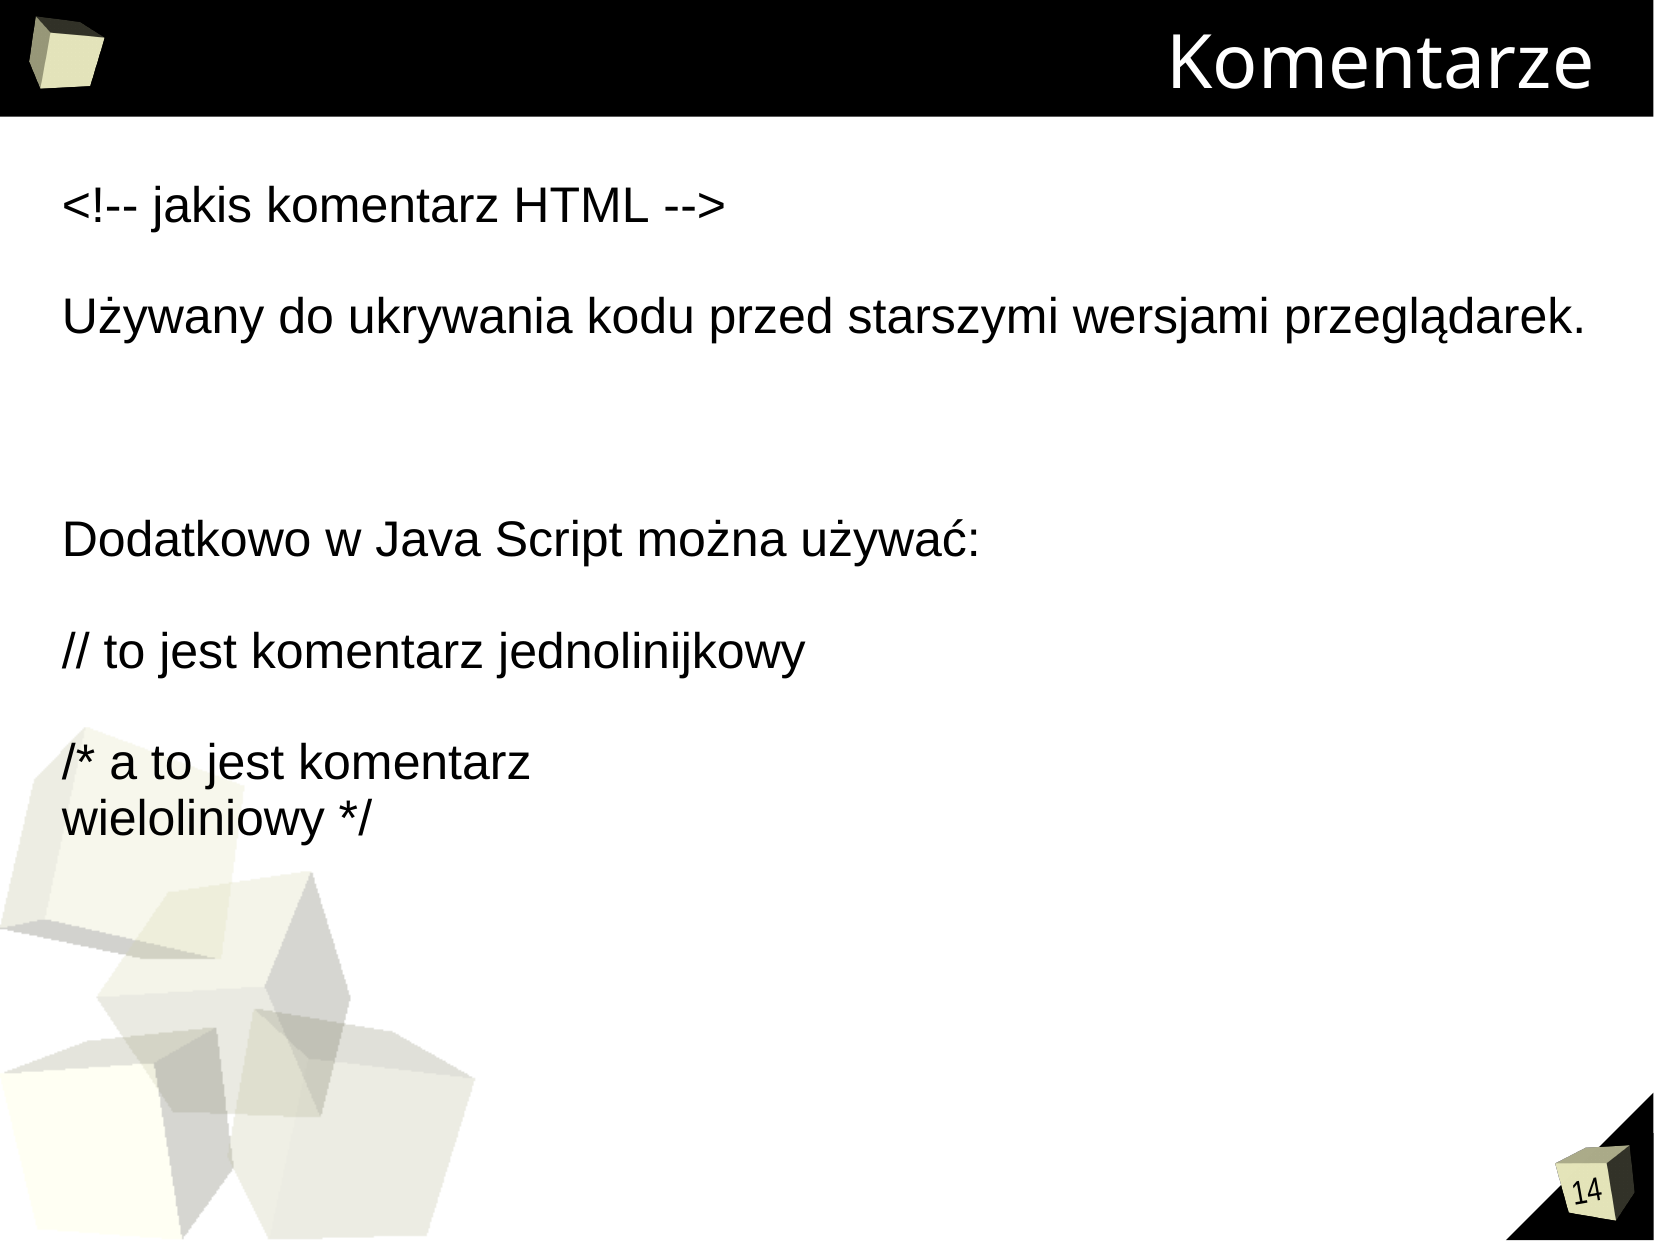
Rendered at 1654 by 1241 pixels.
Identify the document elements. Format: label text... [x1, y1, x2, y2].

picture [0, 726, 477, 1241]
list <!-- jakis komentarz HTML --> Używany do ukrywania kodu przed starszymi wersjami przeglądarek. Dodatkowo w Java Script można używać: // to jest komentarz jednolinijkowy /* a to jest komentarz wieloliniowy */ [44, 177, 1611, 1214]
title Komentarze [118, 0, 1595, 119]
